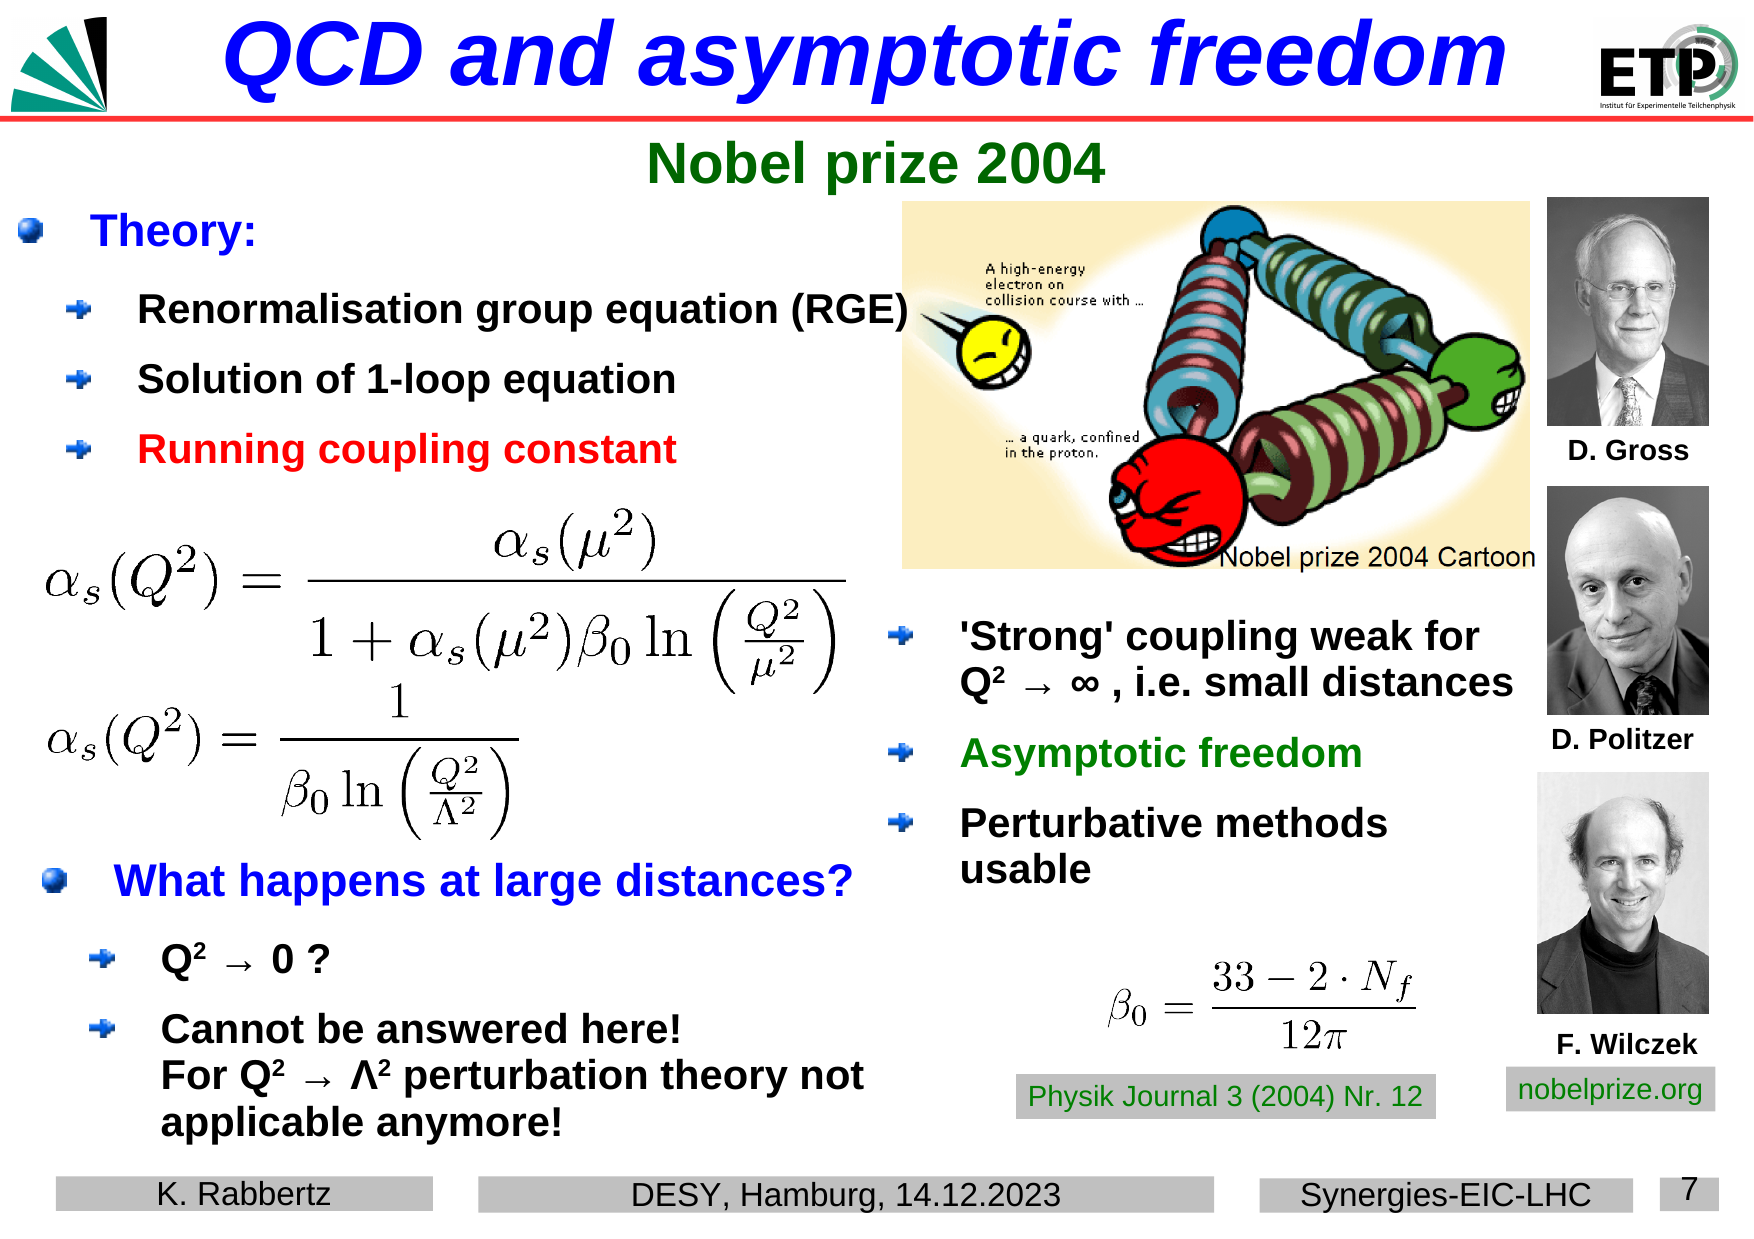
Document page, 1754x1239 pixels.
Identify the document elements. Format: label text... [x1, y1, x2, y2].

picture [1099, 956, 1421, 1051]
text_box Nobel prize 2004 [634, 124, 1119, 202]
text_box D. Gross [1555, 427, 1702, 473]
picture [11, 17, 107, 113]
picture [902, 201, 1536, 574]
picture [1537, 772, 1709, 1015]
list 'Strong' coupling weak for Q2 → ∞ , i.e. small distances Asymptotic freedom Perturbative methods usable [829, 612, 1520, 939]
text_box D. Politzer [1539, 717, 1707, 762]
picture [1547, 197, 1709, 426]
picture [1593, 17, 1745, 112]
title QCD and asymptotic freedom [120, 0, 1612, 107]
picture [1547, 486, 1709, 715]
text_box F. Wilczek [1544, 1021, 1711, 1067]
picture [39, 504, 850, 843]
text_box nobelprize.org [1506, 1066, 1716, 1112]
text_box Physik Journal 3 (2004) Nr. 12 [1016, 1074, 1436, 1119]
list What happens at large distances? Q2 → 0 ? Cannot be answered here! For Q2 → Λ2 perturbation theory not applicable anymore! [30, 854, 945, 1157]
list Theory: Renormalisation group equation (RGE) Solution of 1-loop equation Running coupling constant [7, 205, 921, 507]
